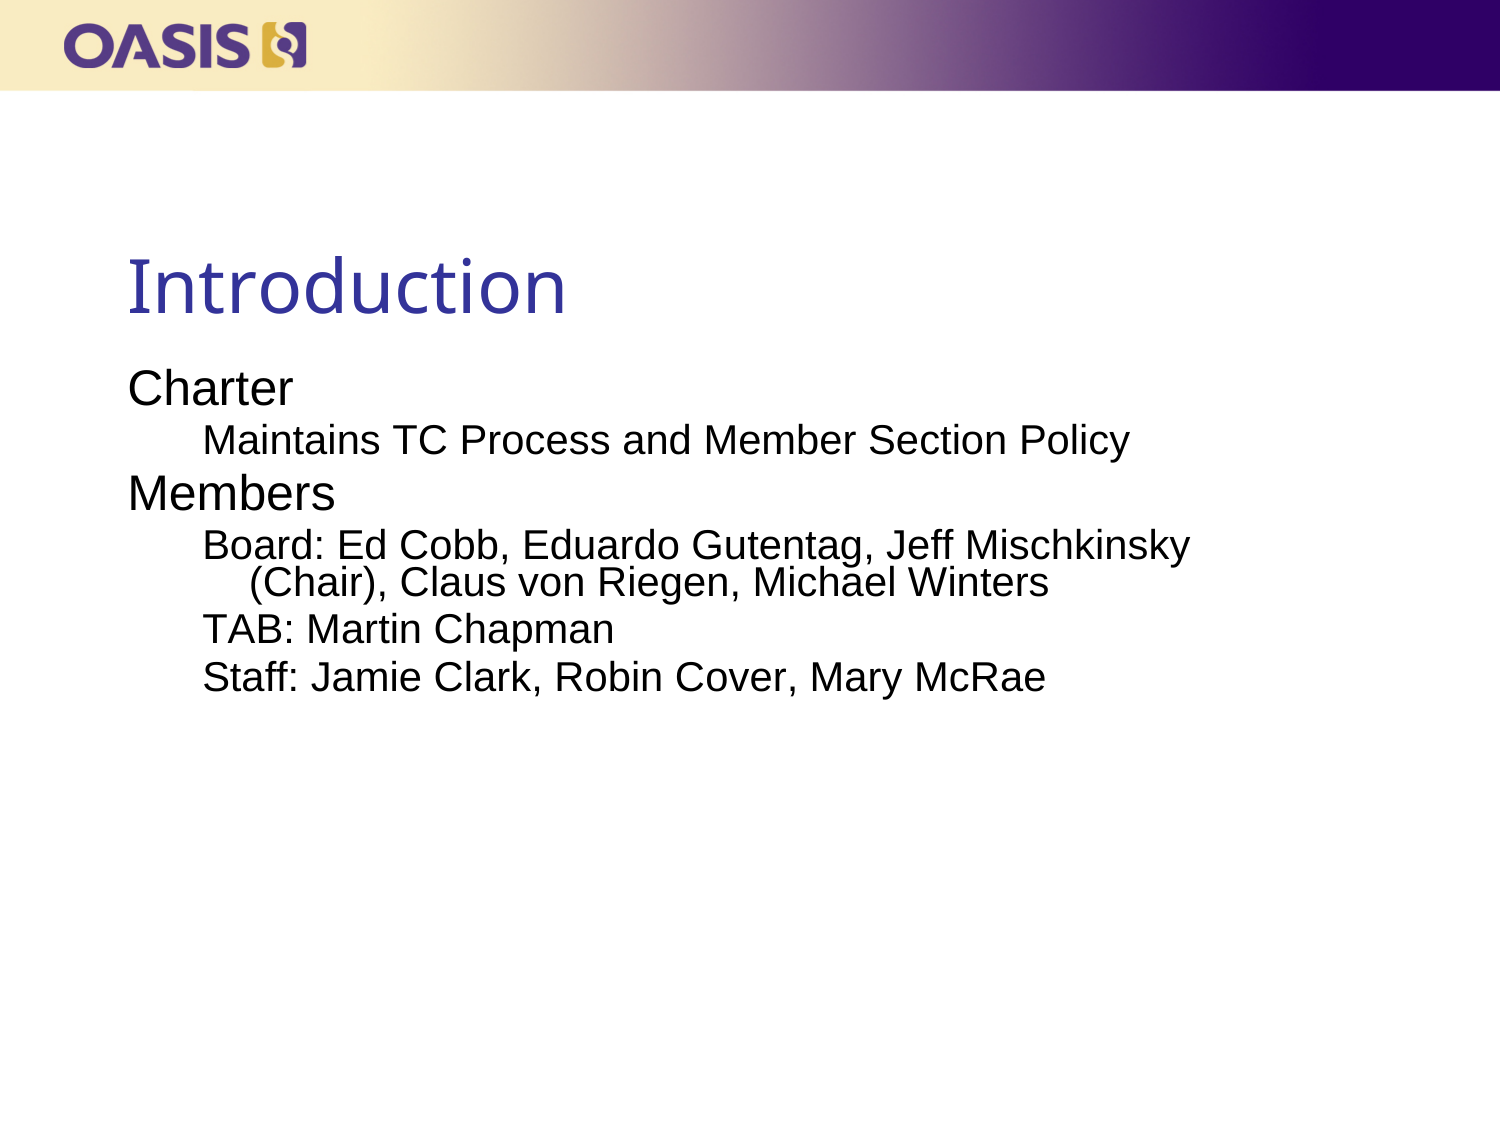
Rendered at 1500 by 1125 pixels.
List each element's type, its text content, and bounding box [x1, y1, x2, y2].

picture [0, 0, 1500, 1125]
title Introduction [112, 149, 1263, 338]
list Charter Maintains TC Process and Member Section Policy Members Board: Ed Cobb, Eduardo Gutentag, Jeff Mischkinsky (Chair), Claus von Riegen, Michael Winters TAB: Martin Chapman Staff: Jamie Clark, Robin Cover, Mary McRae [112, 362, 1288, 1075]
